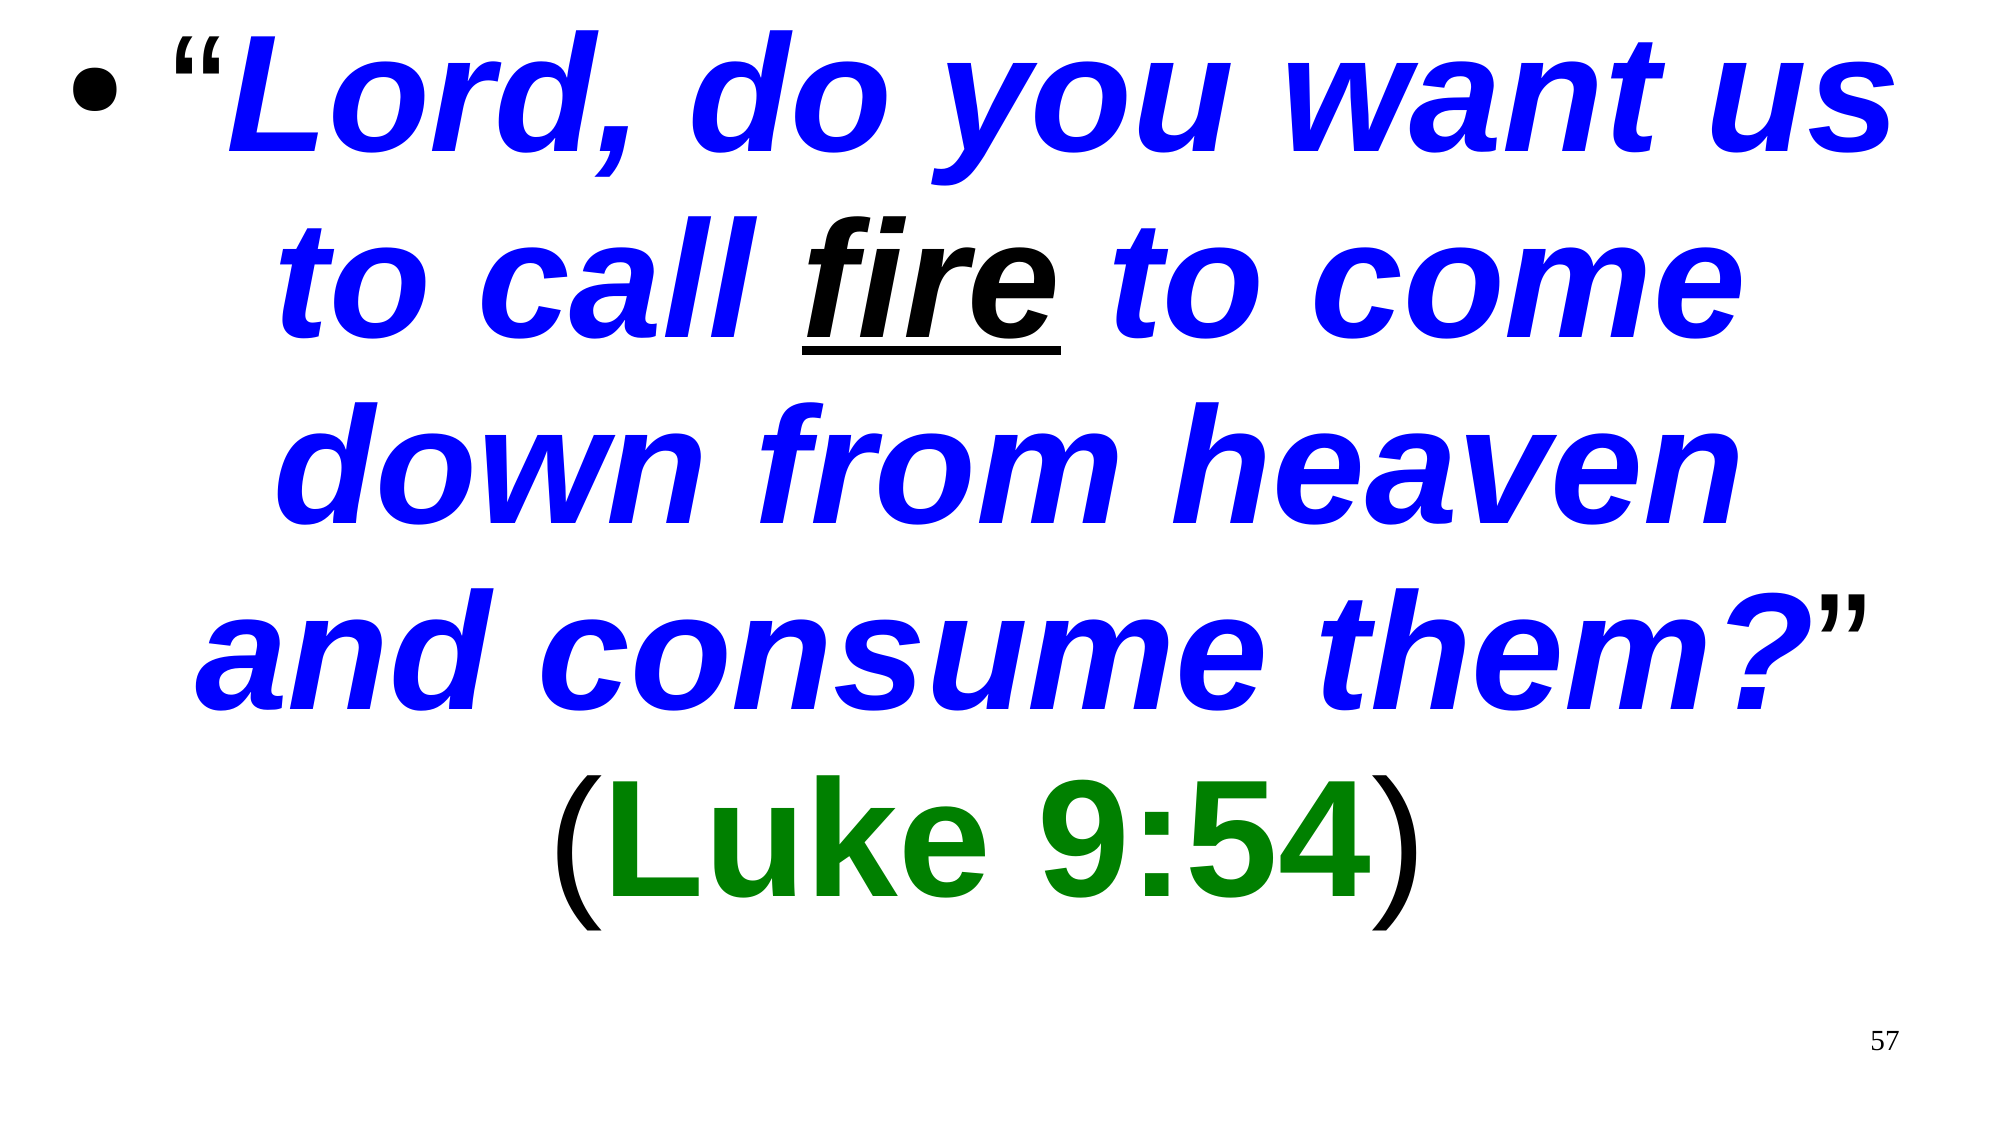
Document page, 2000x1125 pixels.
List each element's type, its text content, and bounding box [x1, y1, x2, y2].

list “Lord, do you want us to call fire to come down from heaven and consume them?” (Luke 9:54) [0, 0, 1996, 1123]
